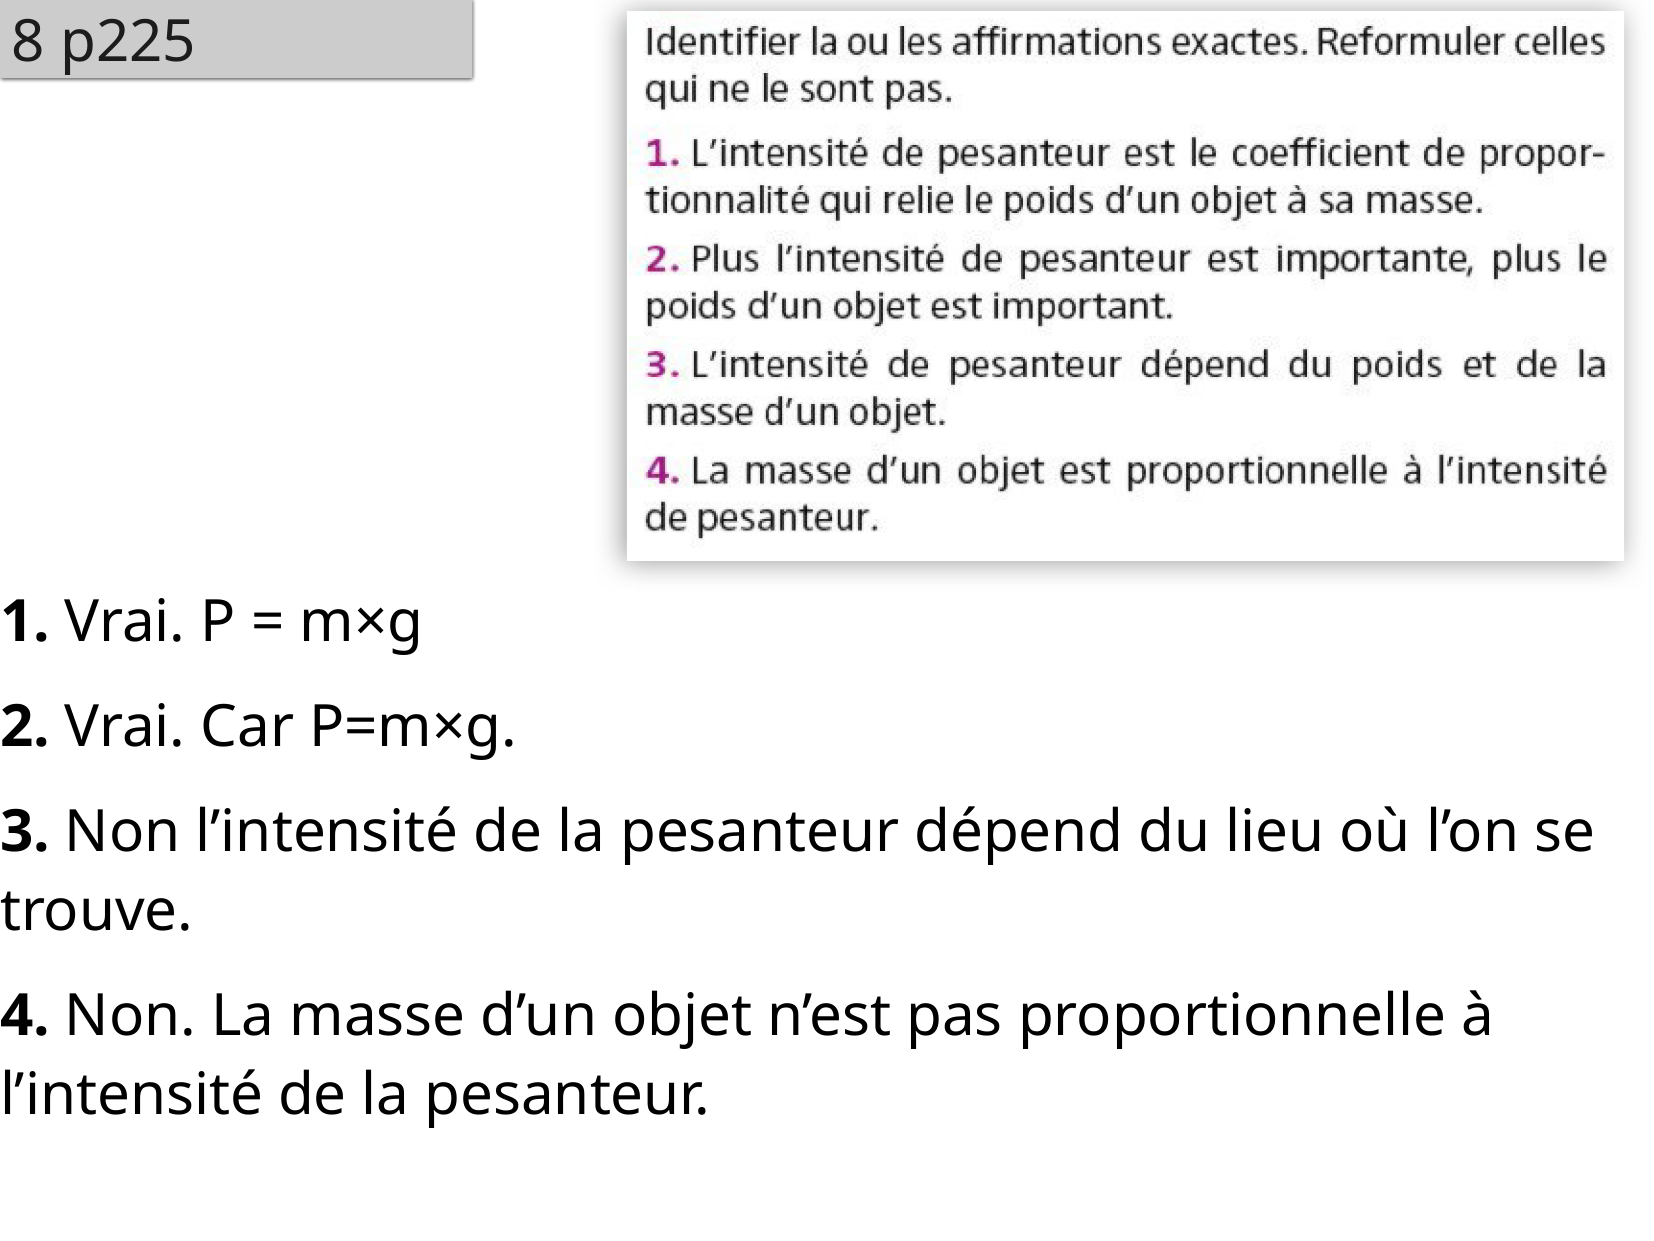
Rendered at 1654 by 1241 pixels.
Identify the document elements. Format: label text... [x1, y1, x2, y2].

title 8 p225 [0, 0, 473, 78]
list 1. Vrai. P = m×g 2. Vrai. Car P=m×g. 3. Non l’intensité de la pesanteur dépend du lieu où l’on se trouve. 4. Non. La masse d’un objet n’est pas proportionnelle à l’intensité de la pesanteur. [0, 78, 1654, 1241]
picture [626, 11, 1625, 562]
